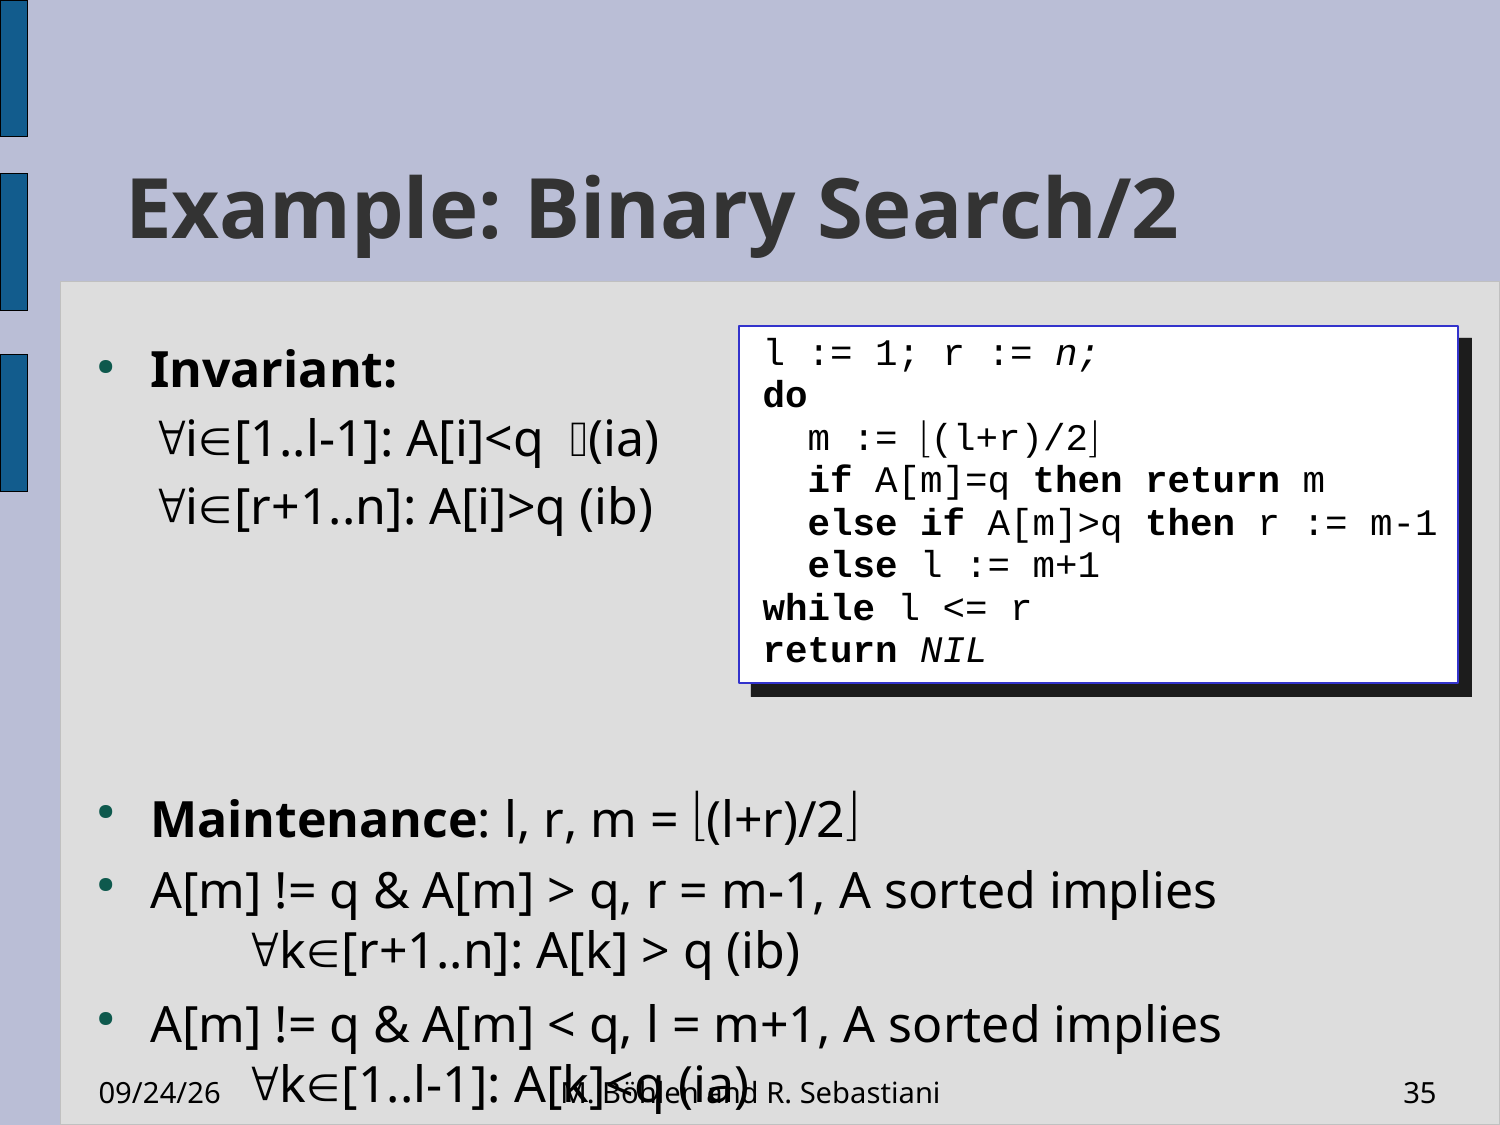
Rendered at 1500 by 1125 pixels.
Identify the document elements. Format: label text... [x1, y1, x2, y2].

text_box l := 1; r := n; do m := ⌊(l+r)/2⌋ if A[m]=q then return m else if A[m]>q then r := m-1 else l := m+1 while l <= r return NIL [744, 326, 1464, 689]
title Example: Binary Search/2 [110, 67, 1392, 271]
list Invariant: i[1..l-1]: A[i]<q (ia) i[r+1..n]: A[i]>q (ib) Maintenance: l, r, m = (l+r)/2 A[m] != q & A[m] > q, r = m-1, A sorted implies k[r+1..n]: A[k] > q (ib) A[m] != q & A[m] < q, l = m+1, A sorted implies k[1..l-1]: A[k]<q (ia) [64, 326, 1460, 1098]
text_box [739, 326, 744, 684]
